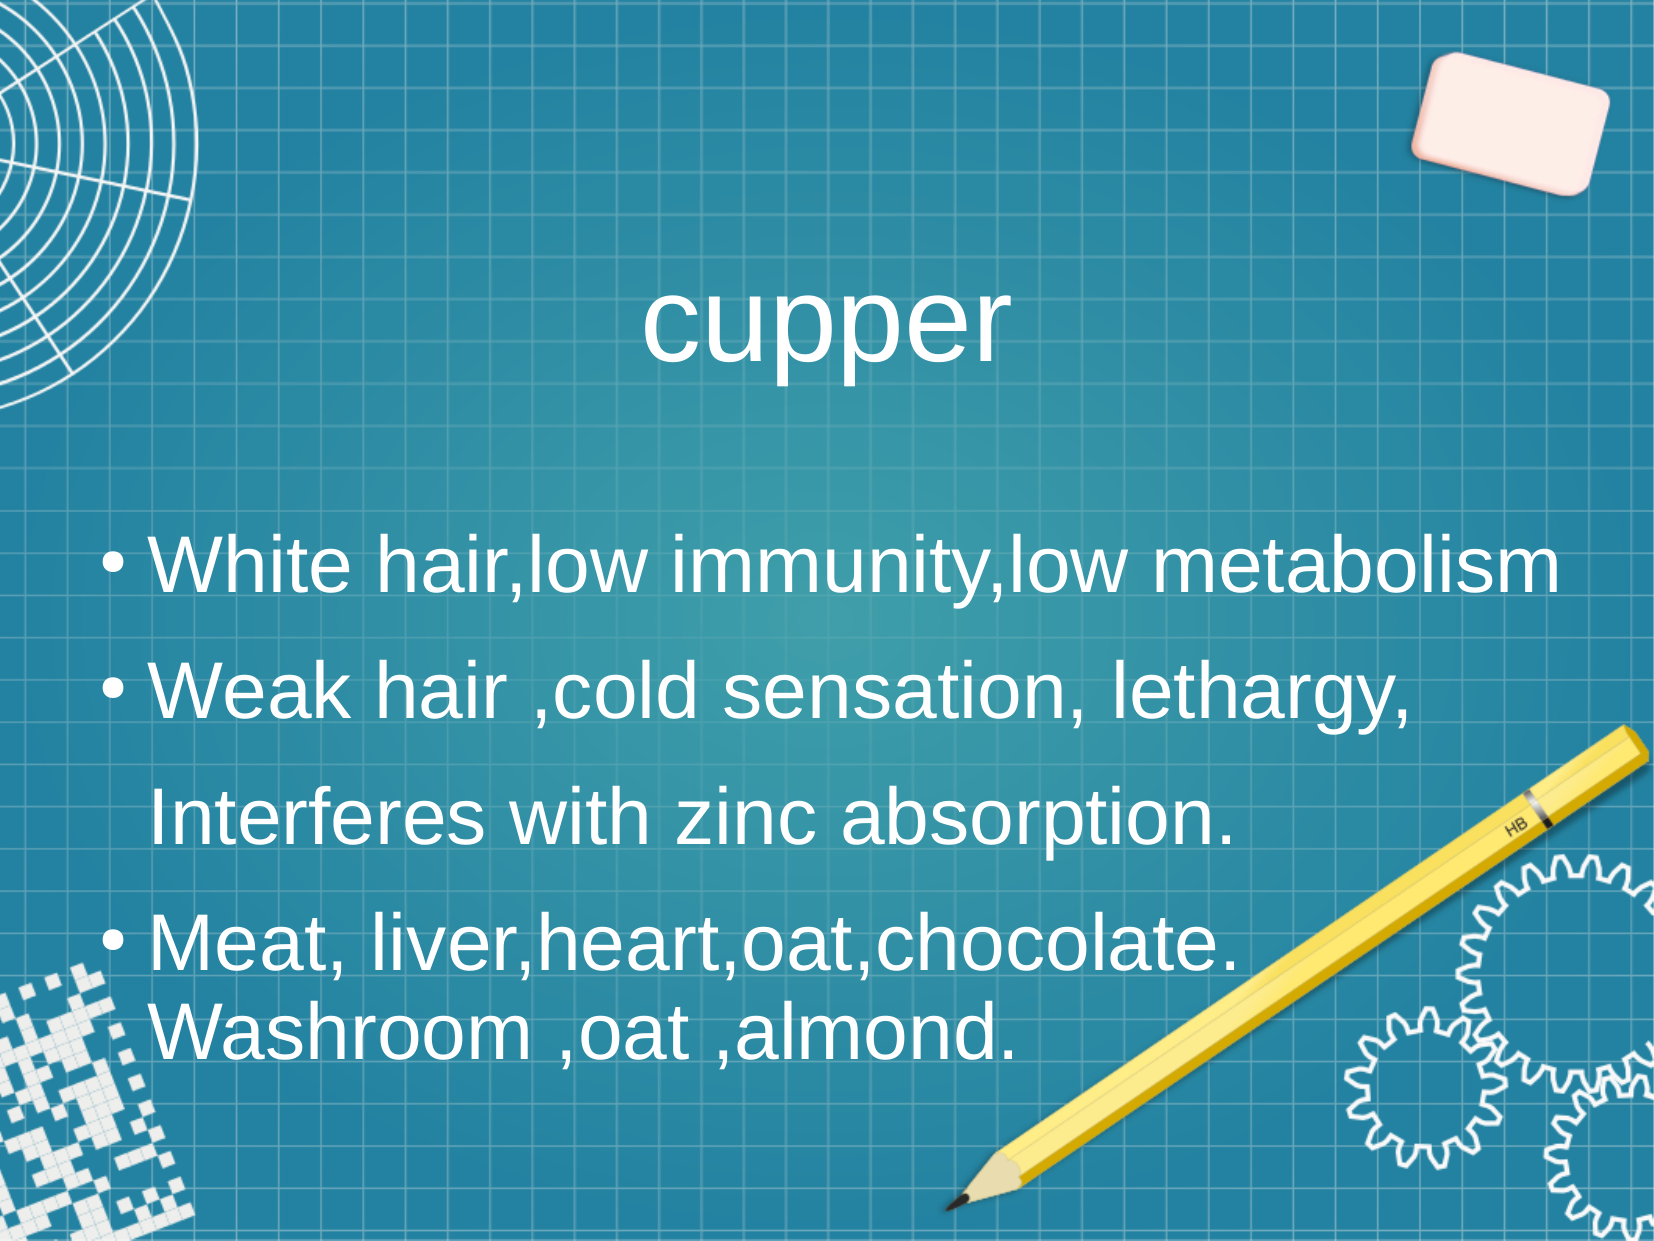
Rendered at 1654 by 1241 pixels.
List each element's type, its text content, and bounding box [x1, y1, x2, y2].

picture [0, 0, 1654, 1241]
title cupper [82, 177, 1571, 461]
list White hair,low immunity,low metabolism Weak hair ,cold sensation, lethargy, Interferes with zinc absorption. Meat, liver,heart,oat,chocolate. Washroom ,oat ,almond. [82, 519, 1571, 1123]
